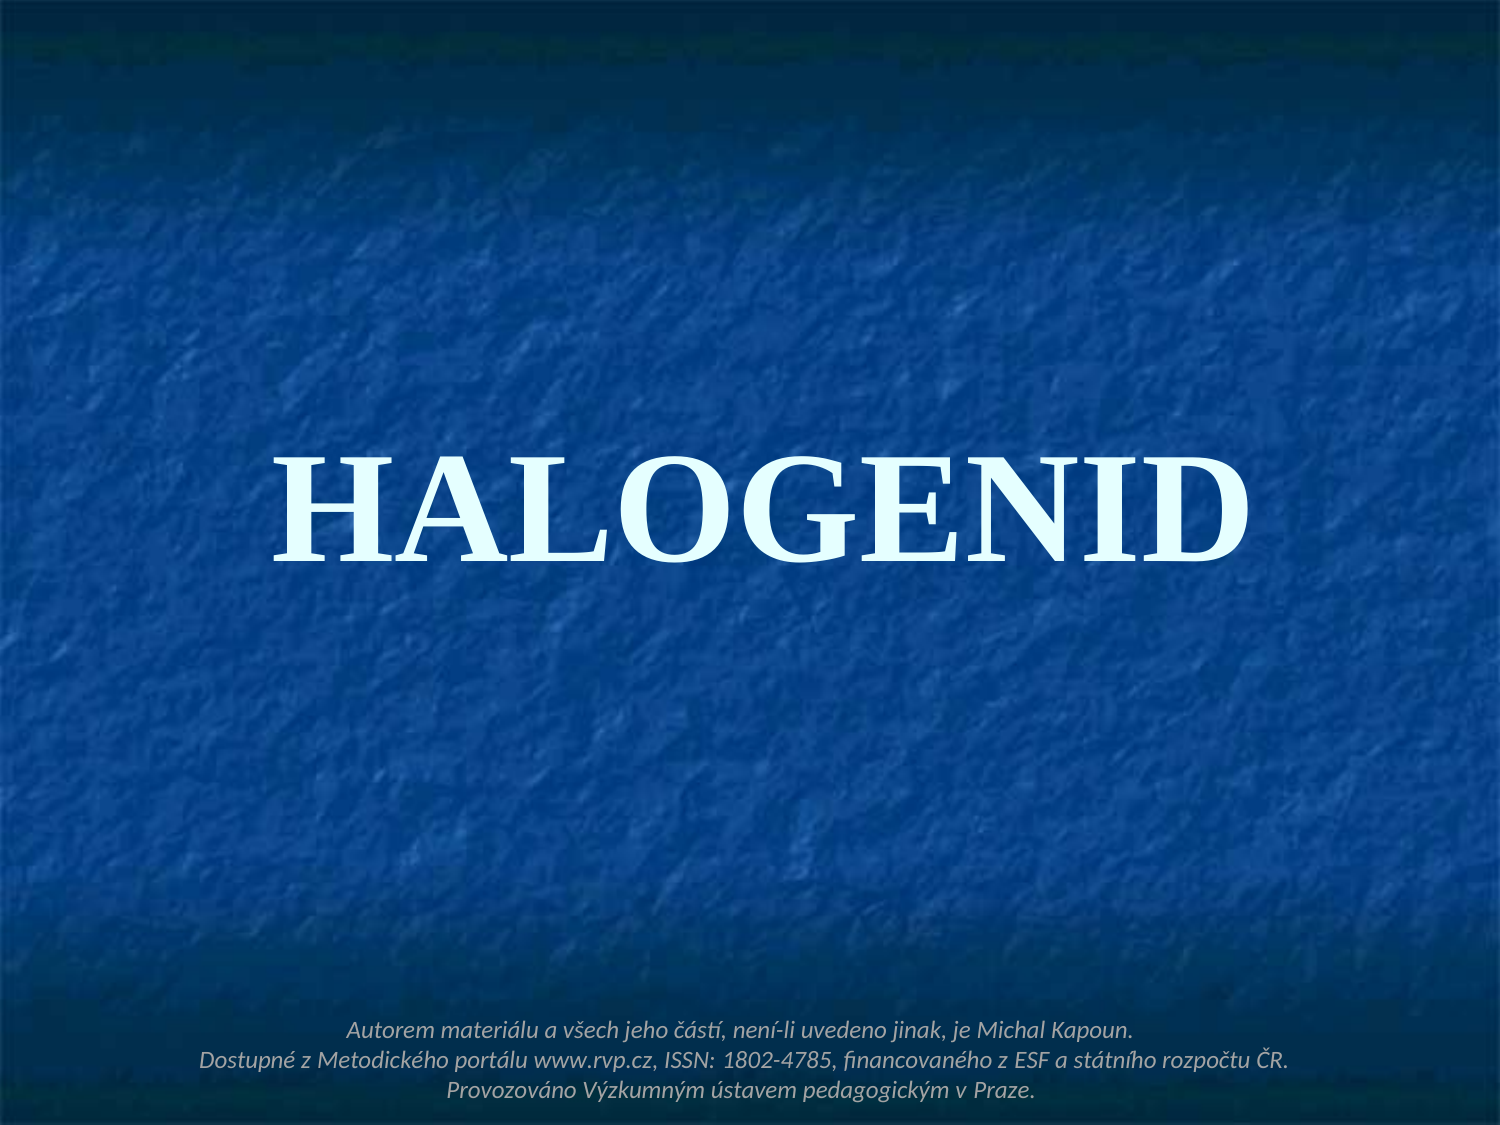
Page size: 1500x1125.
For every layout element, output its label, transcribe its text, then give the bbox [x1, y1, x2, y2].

picture [0, 0, 1500, 1125]
title HALOGENID [88, 385, 1439, 611]
text_box Autorem materiálu a všech jeho částí, není-li uvedeno jinak, je Michal Kapoun. Dostupné z Metodického portálu www.rvp.cz, ISSN: 1802-4785, financovaného z ESF a státního rozpočtu ČR. Provozováno Výzkumným ústavem pedagogickým v Praze. [147, 1011, 1341, 1106]
